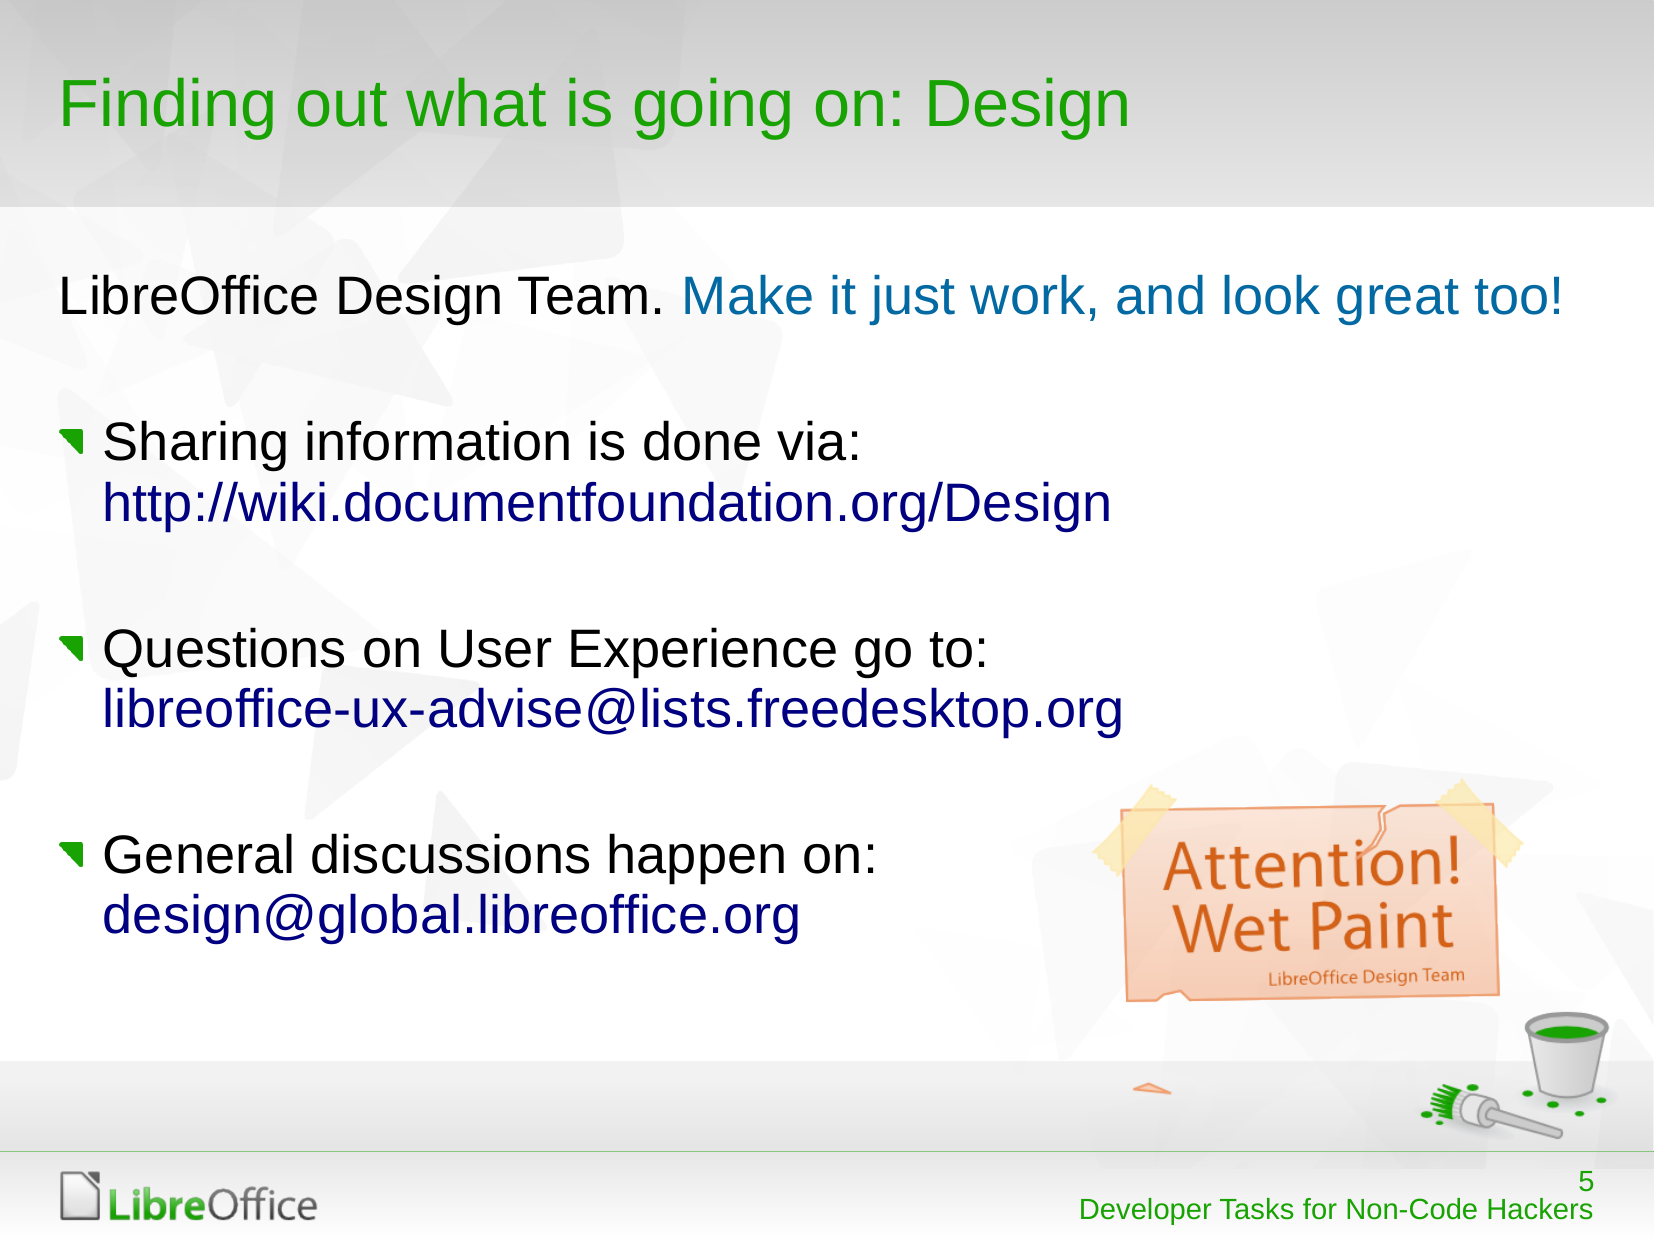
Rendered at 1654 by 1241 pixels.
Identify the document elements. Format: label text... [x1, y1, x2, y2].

title Finding out what is going on: Design [59, 29, 1595, 178]
picture [0, 0, 1654, 1240]
list LibreOffice Design Team. Make it just work, and look great too! Sharing information is done via: http://wiki.documentfoundation.org/Design Questions on User Experience go to: libreoffice-ux-advise@lists.freedesktop.org General discussions happen on: design@global.libreoffice.org [59, 265, 1595, 778]
